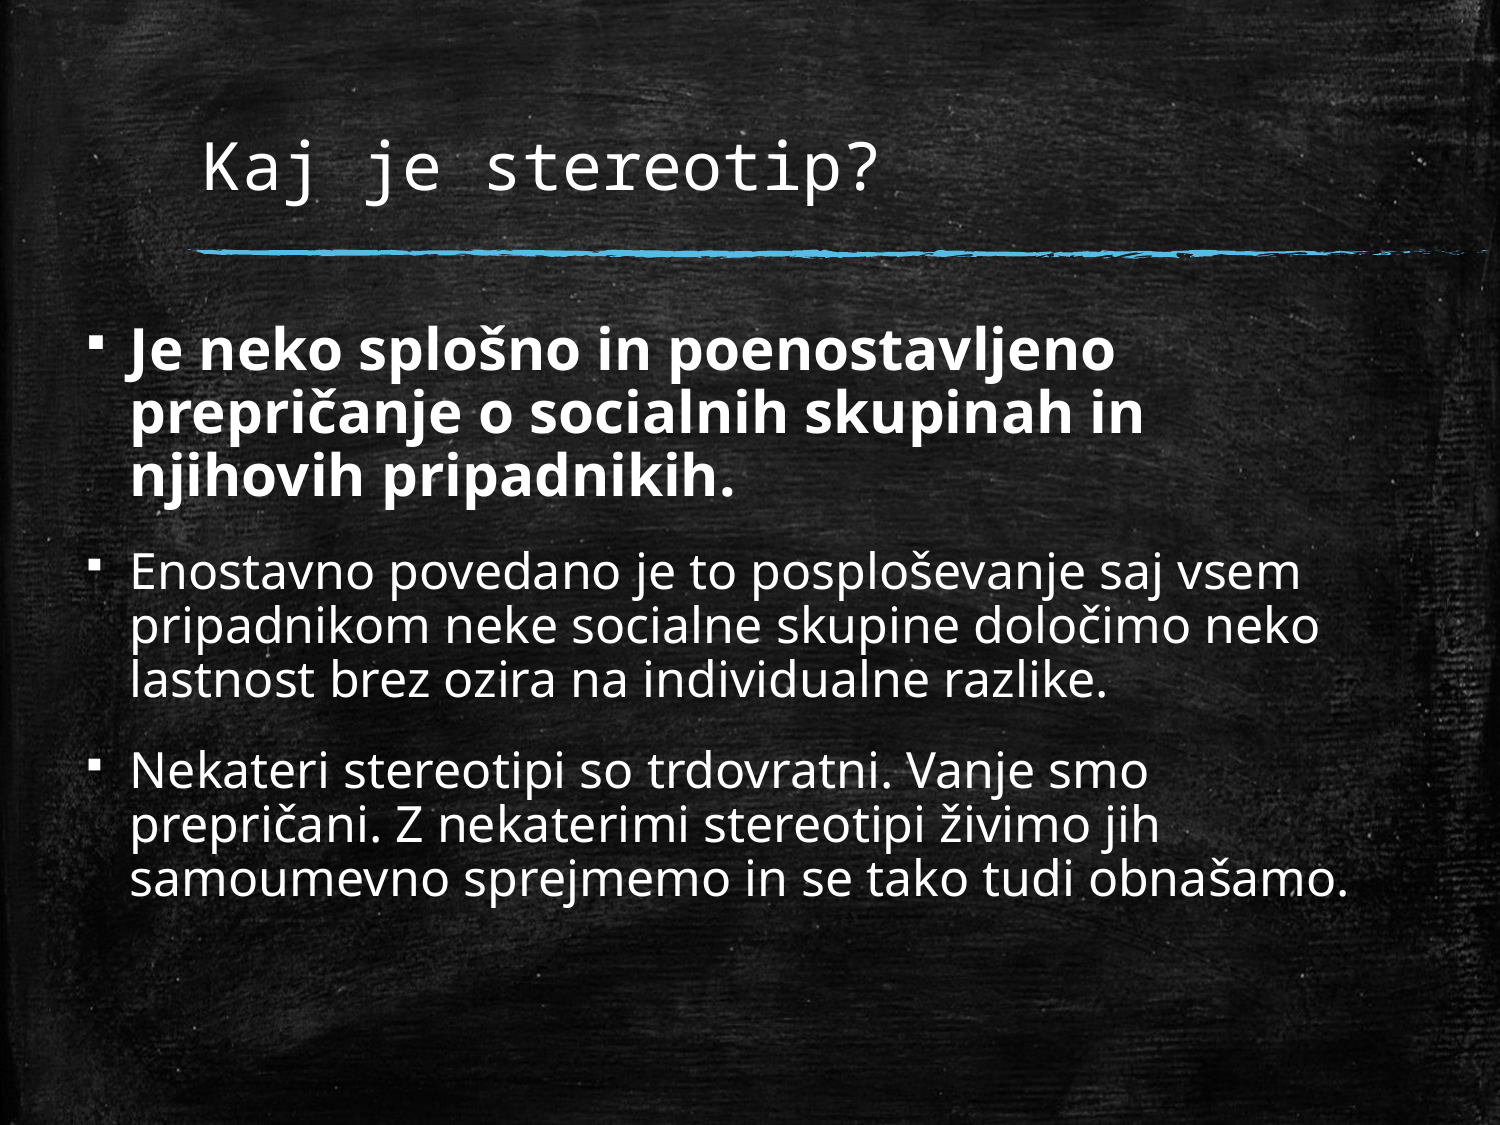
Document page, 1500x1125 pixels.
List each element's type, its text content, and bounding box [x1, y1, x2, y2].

picture [0, 0, 1500, 1125]
list Je neko splošno in poenostavljeno prepričanje o socialnih skupinah in njihovih pripadnikih. Enostavno povedano je to posploševanje saj vsem pripadnikom neke socialne skupine določimo neko lastnost brez ozira na individualne razlike. Nekateri stereotipi so trdovratni. Vanje smo prepričani. Z nekaterimi stereotipi živimo jih samoumevno sprejmemo in se tako tudi obnašamo. [70, 312, 1383, 1013]
title Kaj je stereotip? [187, 45, 1313, 213]
